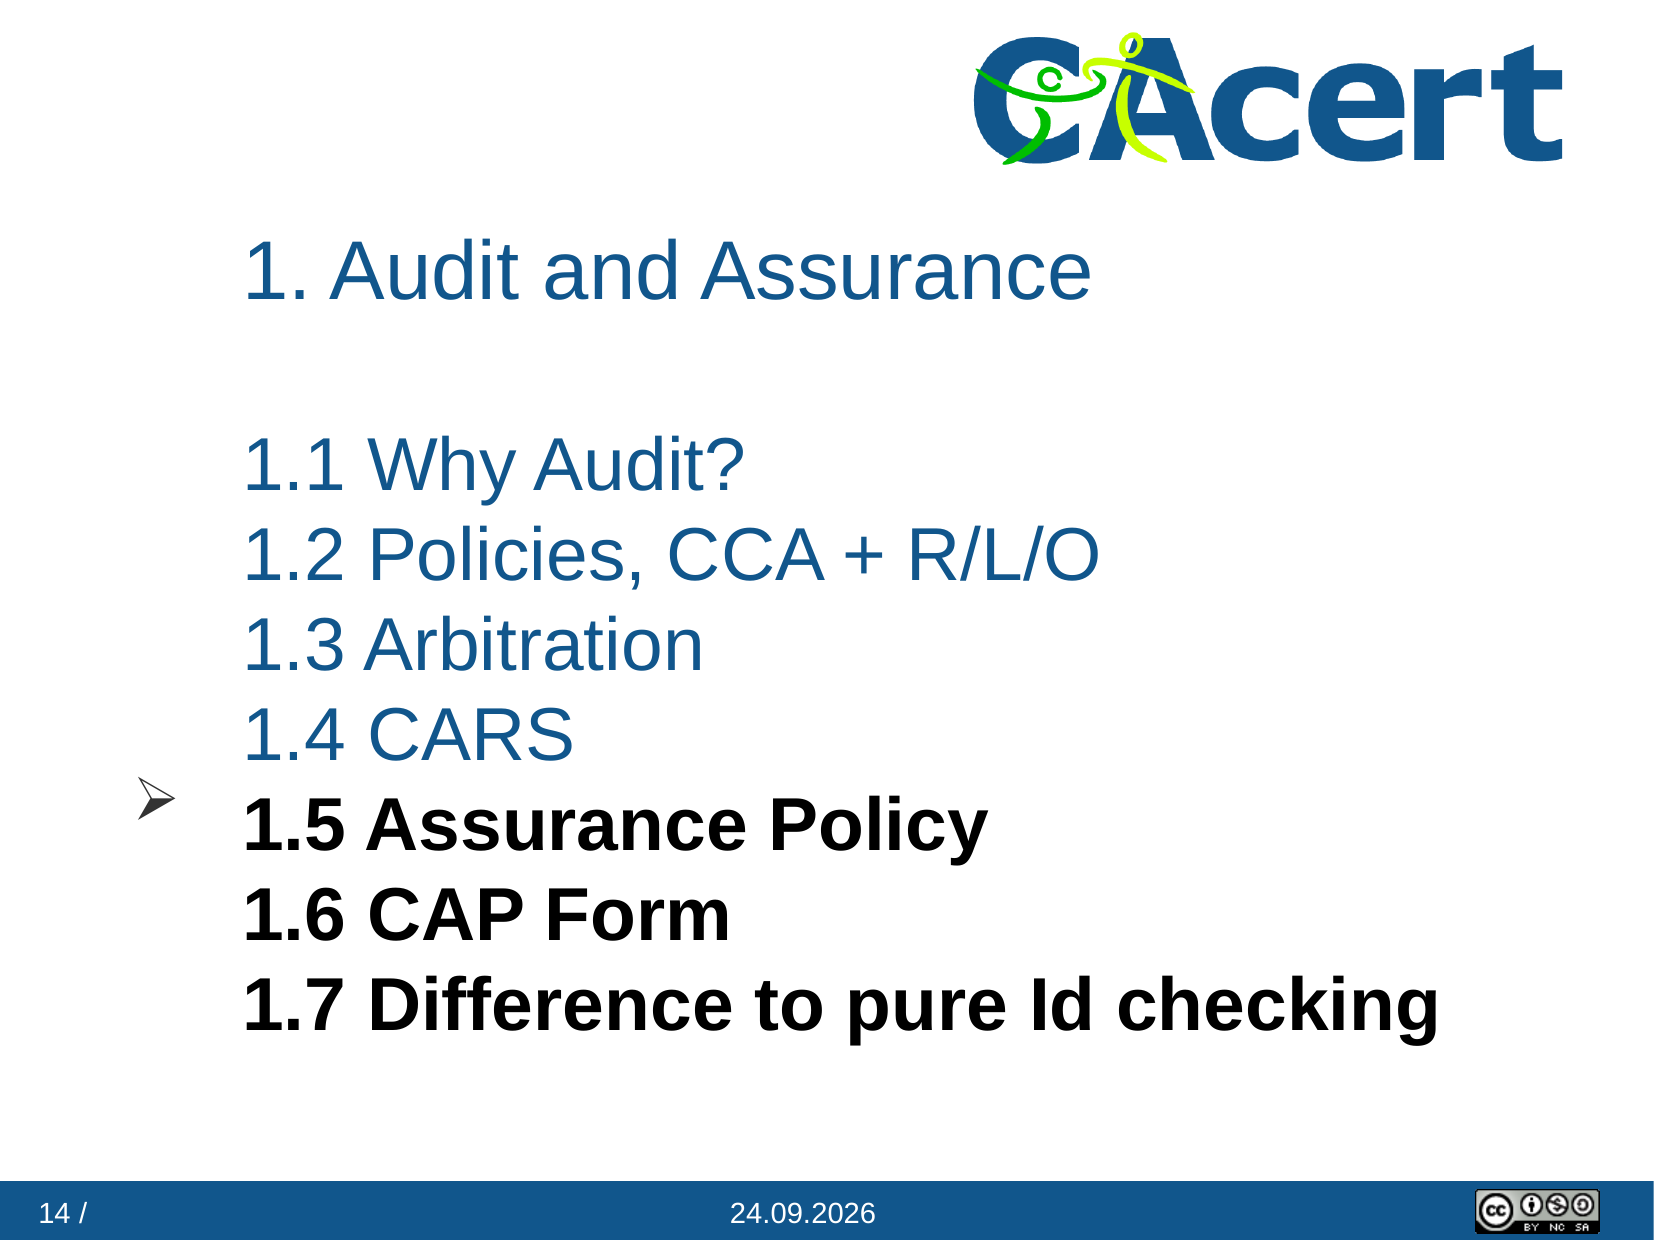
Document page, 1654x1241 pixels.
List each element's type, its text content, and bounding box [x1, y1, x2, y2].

text_box [65, 235, 237, 1024]
title 1. Audit and Assurance 1.1 Why Audit? 1.2 Policies, CCA + R/L/O 1.3 Arbitration 1.4 CARS 1.5 Assurance Policy 1.6 CAP Form 1.7 Difference to pure Id checking [242, 243, 1565, 1018]
